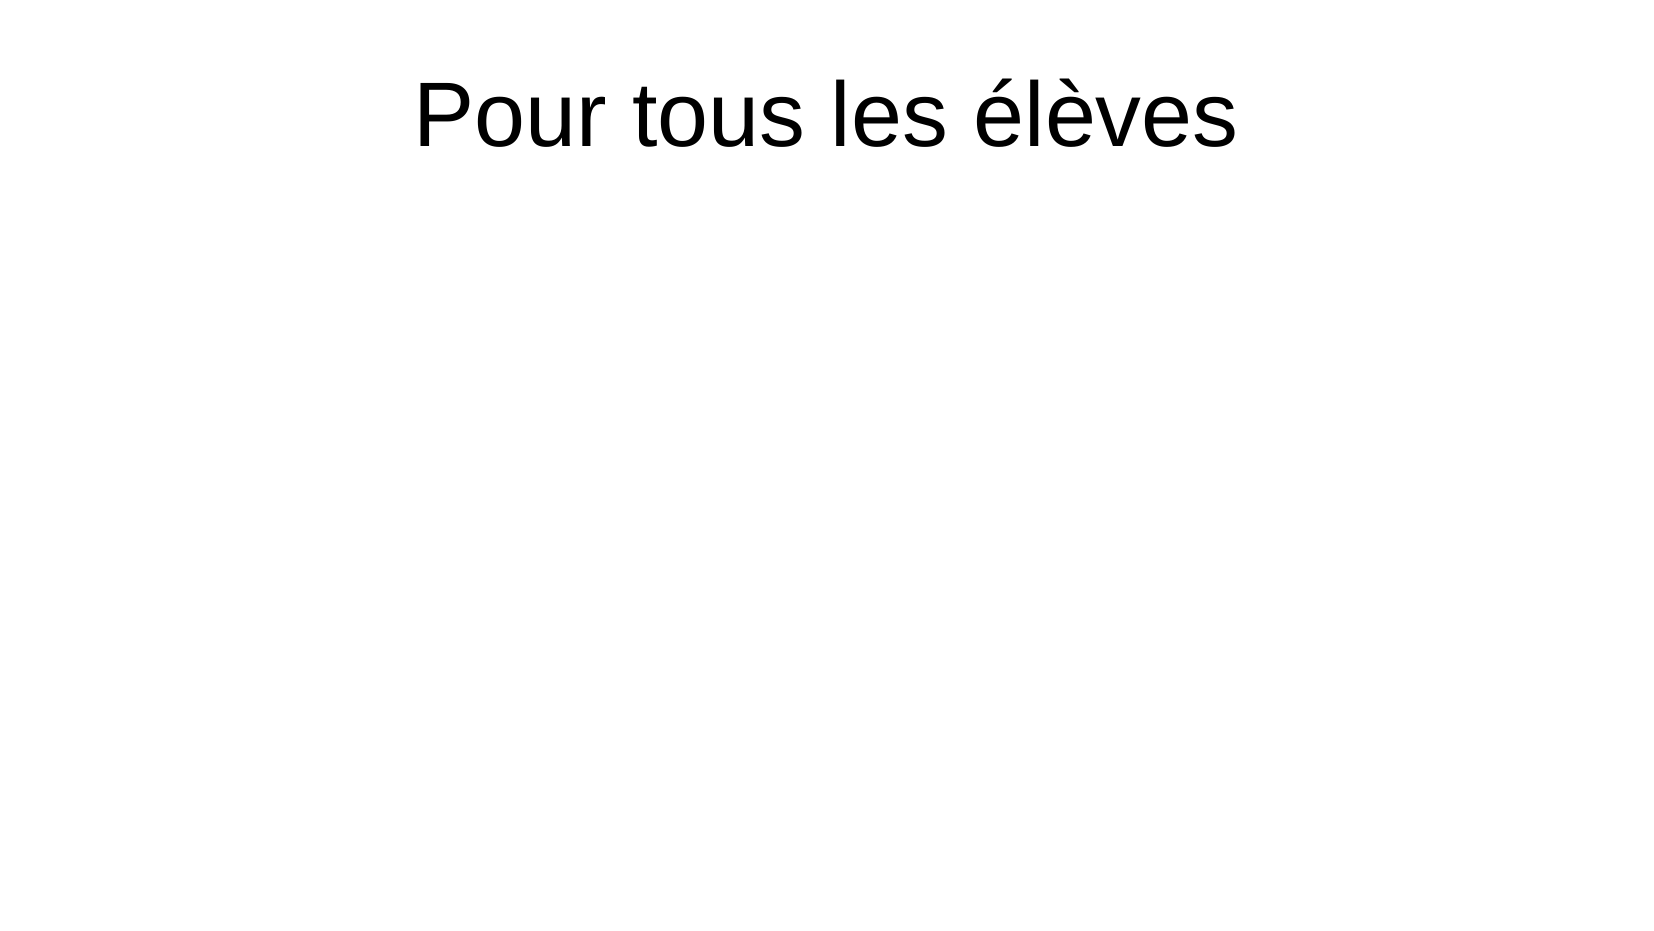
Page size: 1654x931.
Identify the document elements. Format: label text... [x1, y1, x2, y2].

title Pour tous les élèves [82, 37, 1571, 193]
